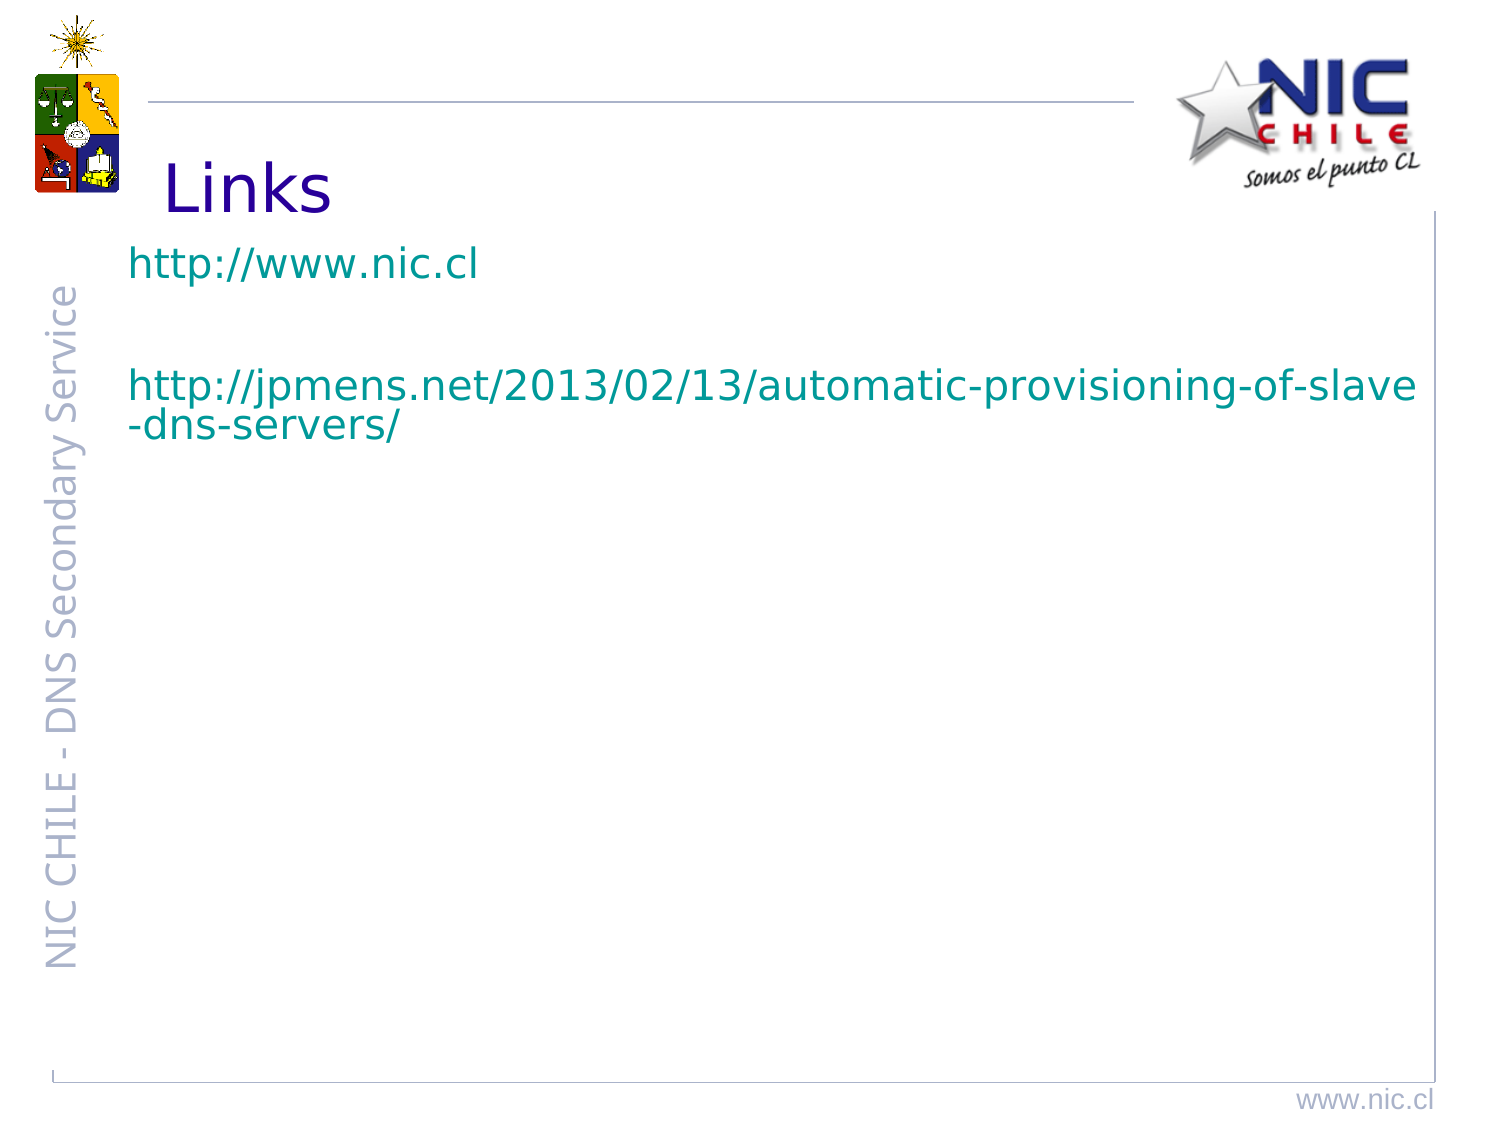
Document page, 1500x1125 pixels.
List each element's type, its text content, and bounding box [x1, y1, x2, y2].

picture [1134, 37, 1463, 211]
title Links [147, 113, 1353, 232]
picture [30, 9, 124, 199]
list http://www.nic.cl http://jpmens.net/2013/02/13/automatic-provisioning-of-slave-dns-servers/ [112, 232, 1438, 976]
